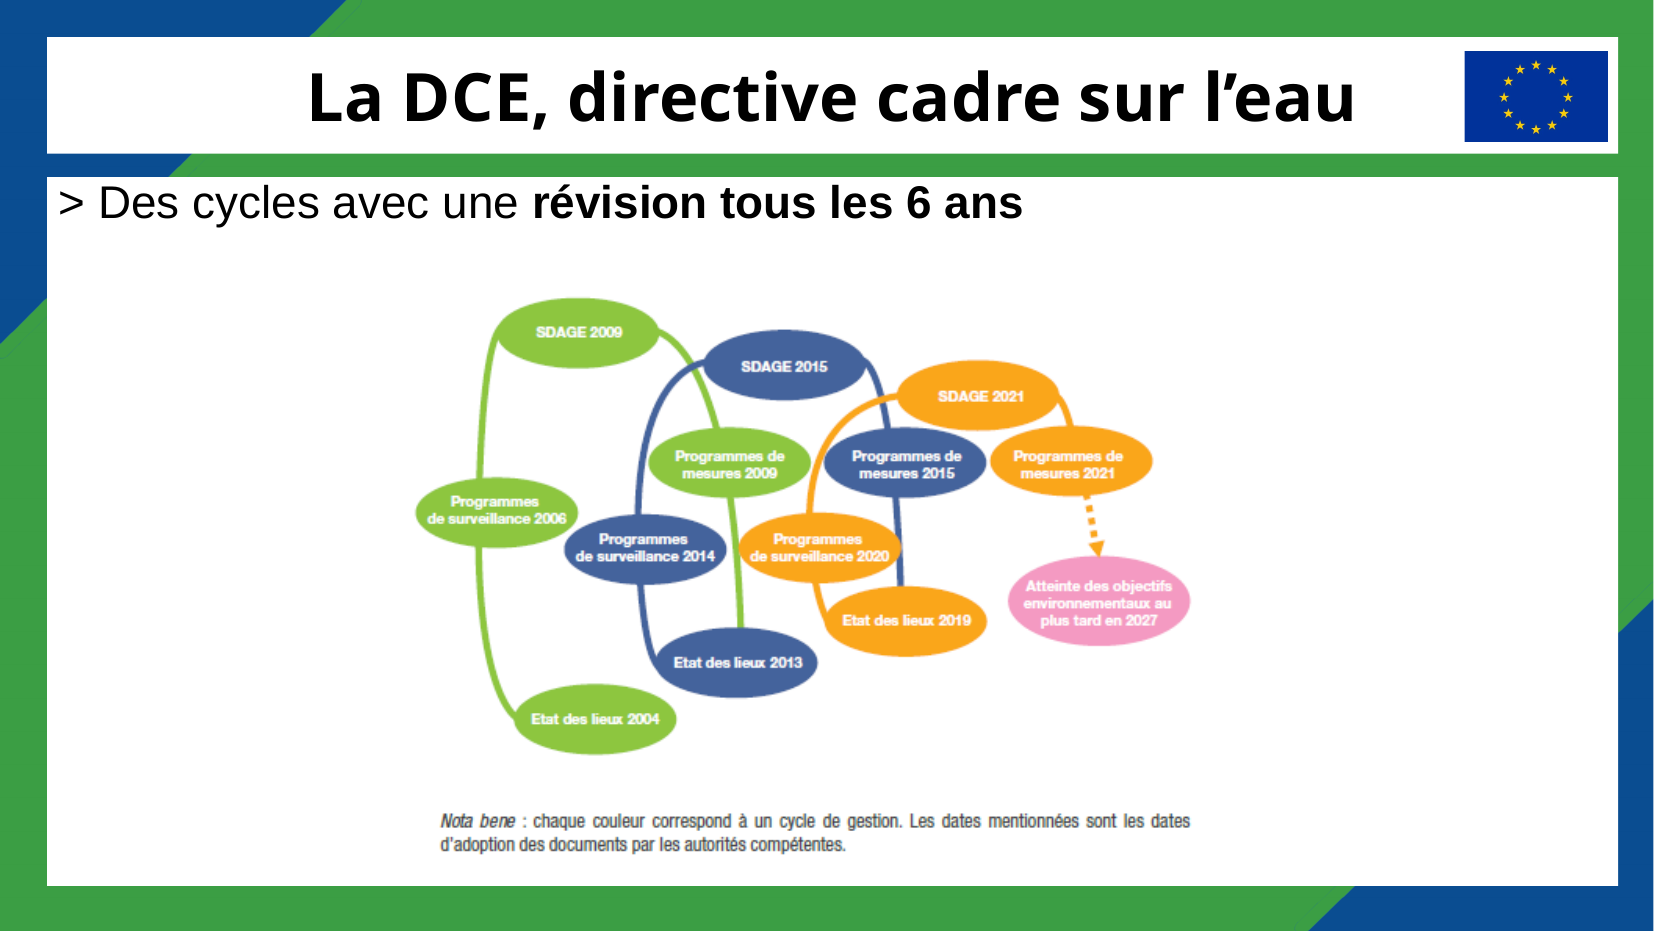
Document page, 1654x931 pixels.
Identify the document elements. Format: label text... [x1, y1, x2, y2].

title > Des cycles avec une révision tous les 6 ans [47, 177, 1619, 886]
picture [0, 0, 1654, 931]
title La DCE, directive cadre sur l’eau [47, 37, 1619, 154]
